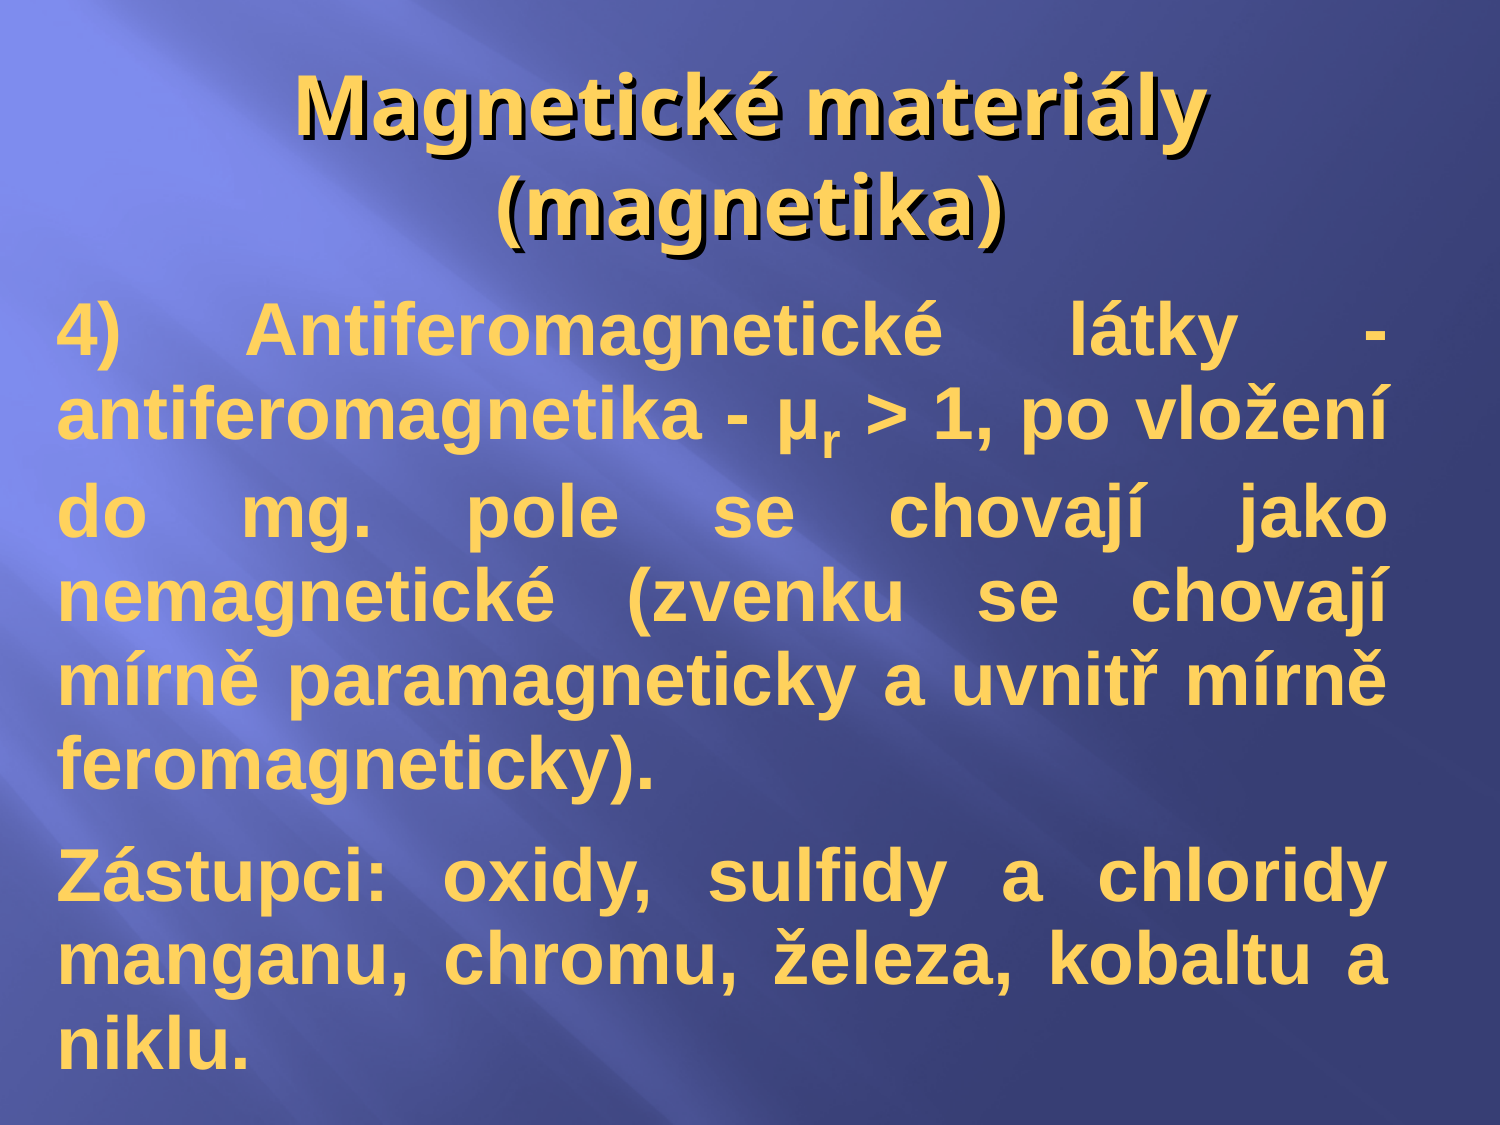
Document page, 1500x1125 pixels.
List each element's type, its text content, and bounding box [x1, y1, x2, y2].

title Magnetické materiály (magnetika) [75, 45, 1426, 244]
picture [0, 0, 1500, 1125]
text_box 4) Antiferomagnetické látky - antiferomagnetika - μr > 1, po vložení do mg. pole se chovají jako nemagnetické (zvenku se chovají mírně paramagneticky a uvnitř mírně feromagneticky). Zástupci: oxidy, sulfidy a chloridy manganu, chromu, železa, kobaltu a niklu. [41, 278, 1459, 1094]
